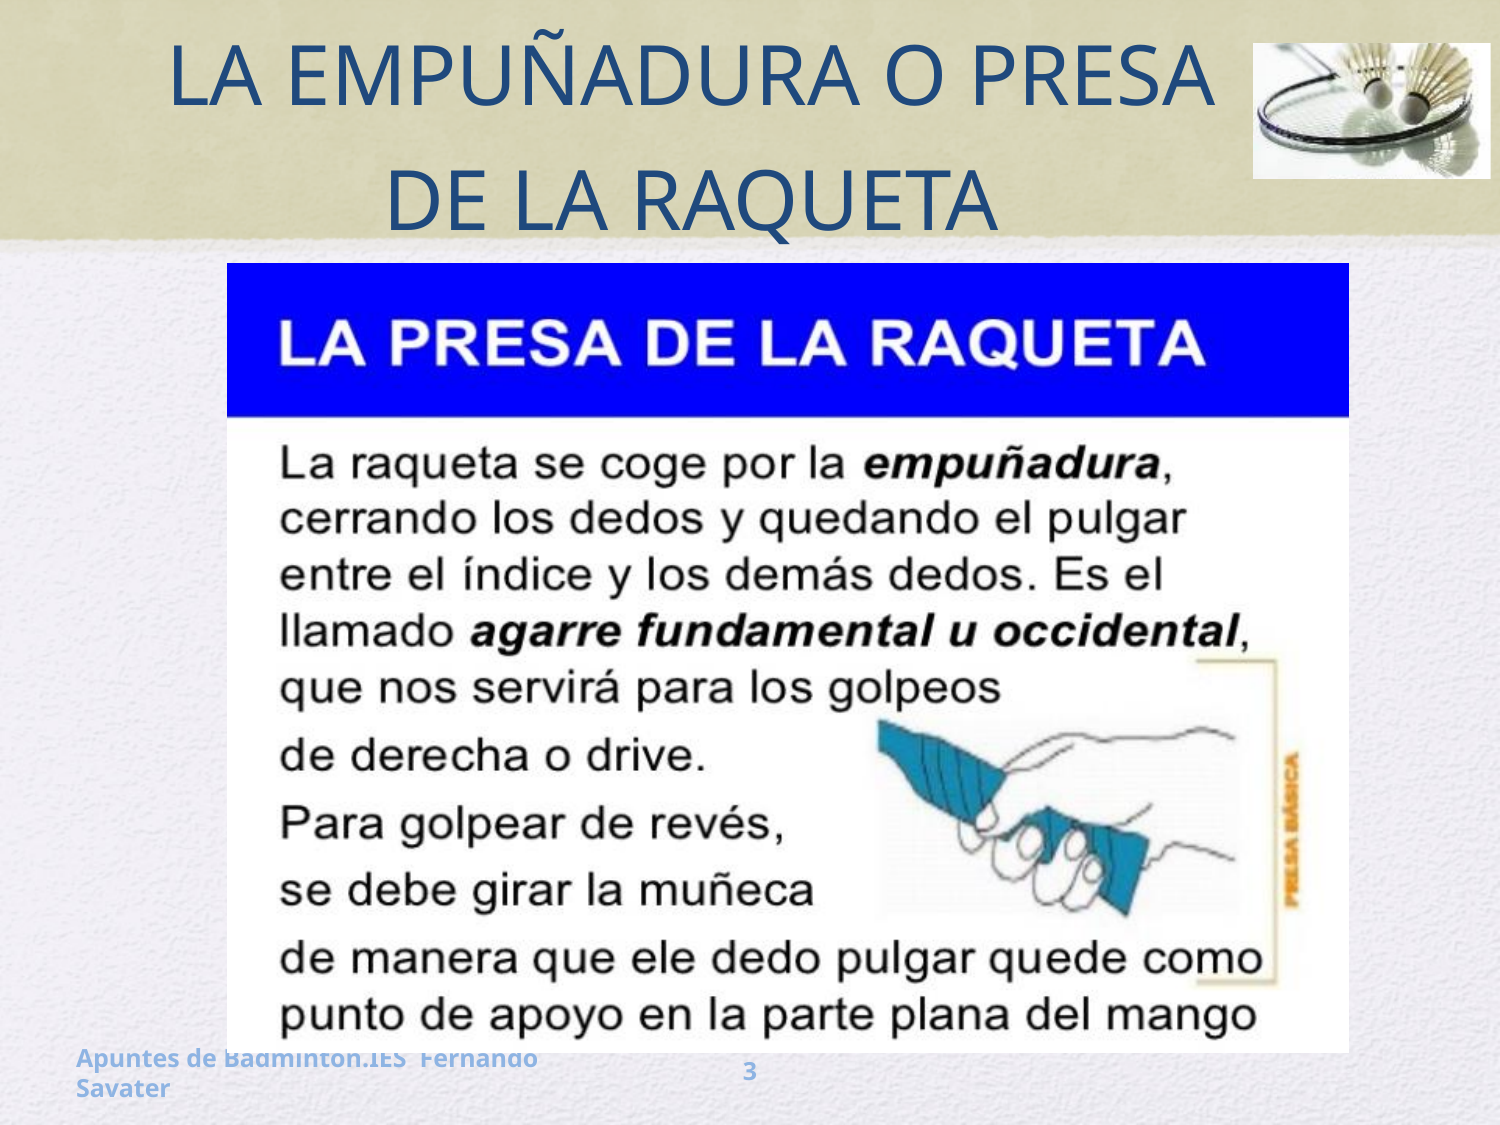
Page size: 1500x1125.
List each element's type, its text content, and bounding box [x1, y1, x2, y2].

slide_number 8 [699, 1053, 800, 1103]
footer Apuntes de Bádminton.IES Fernando Savater [61, 1042, 578, 1103]
picture [0, 0, 1500, 1125]
title LA EMPUÑADURA O PRESA DE LA RAQUETA [129, 6, 1254, 239]
